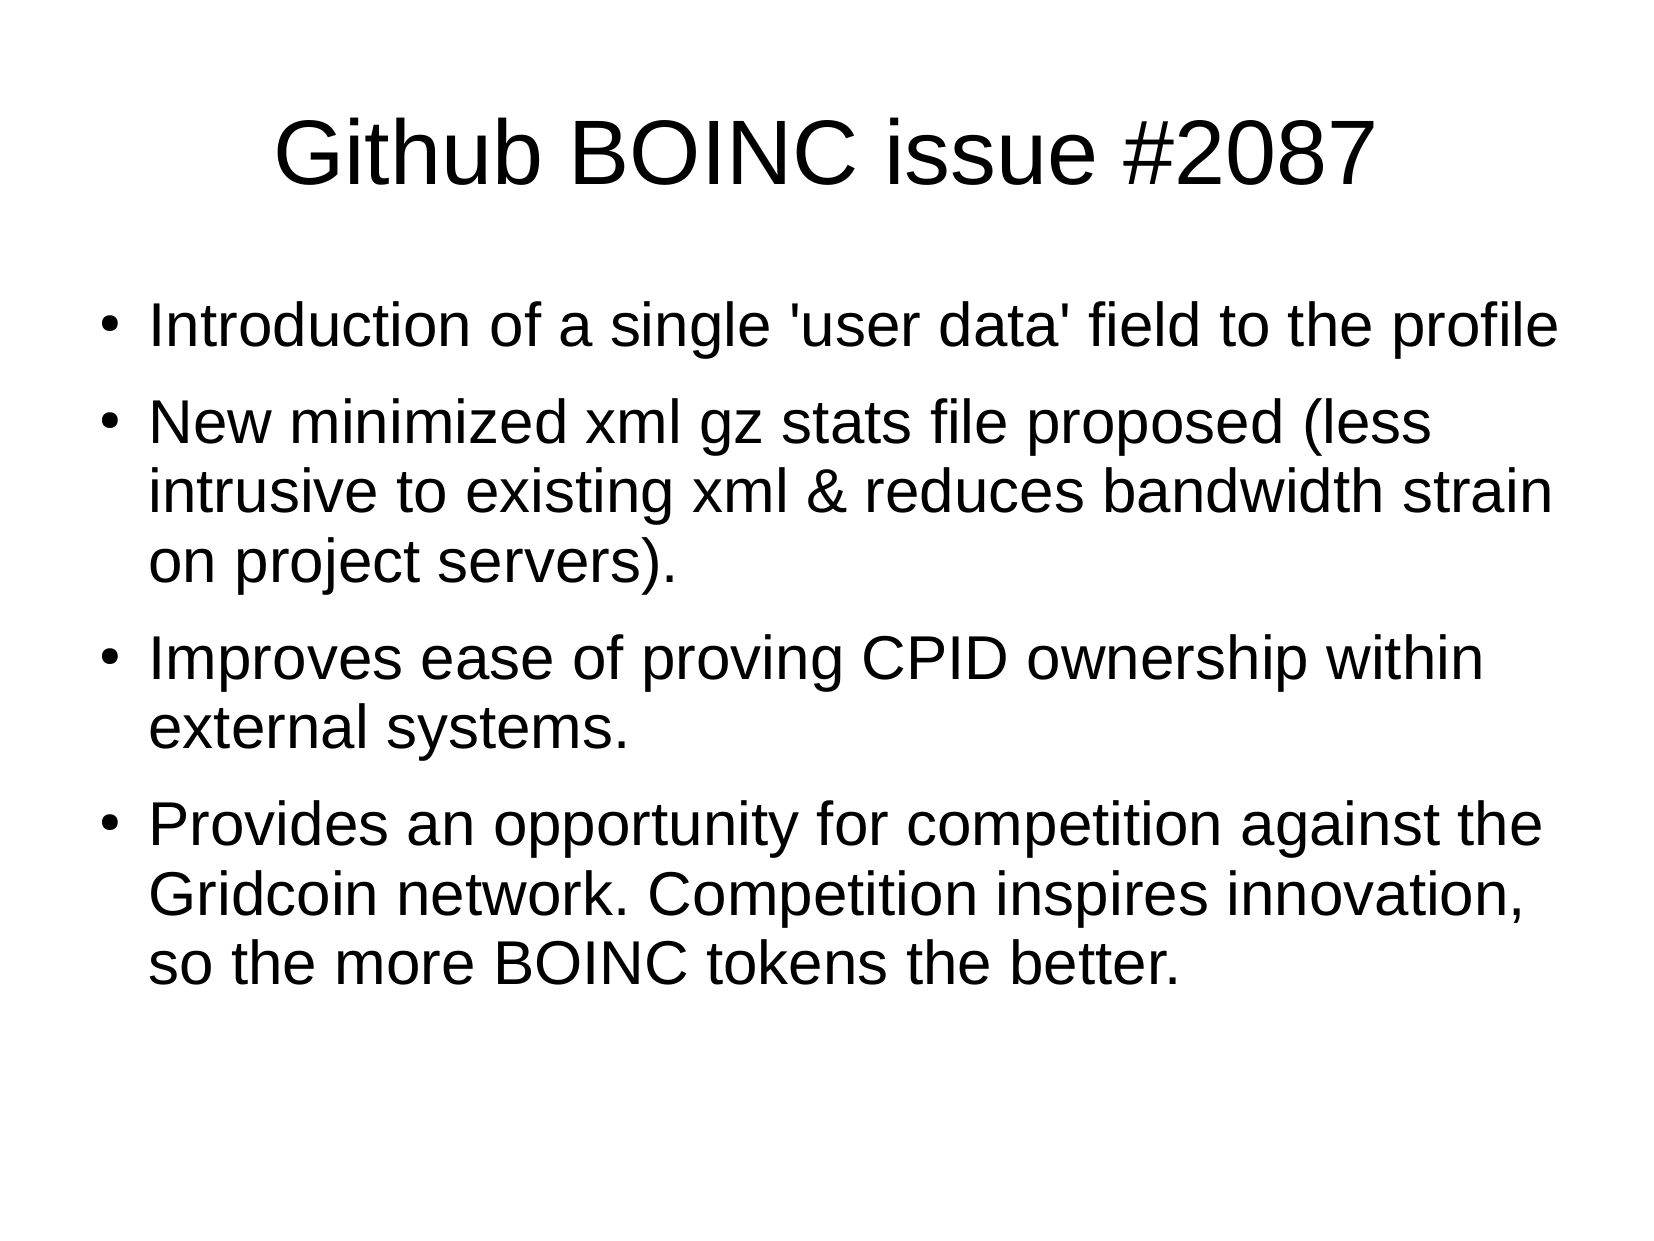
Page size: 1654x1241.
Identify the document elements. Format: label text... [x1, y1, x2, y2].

list Introduction of a single 'user data' field to the profile New minimized xml gz stats file proposed (less intrusive to existing xml & reduces bandwidth strain on project servers). Improves ease of proving CPID ownership within external systems. Provides an opportunity for competition against the Gridcoin network. Competition inspires innovation, so the more BOINC tokens the better. [82, 290, 1571, 1010]
title Github BOINC issue #2087 [82, 49, 1571, 257]
